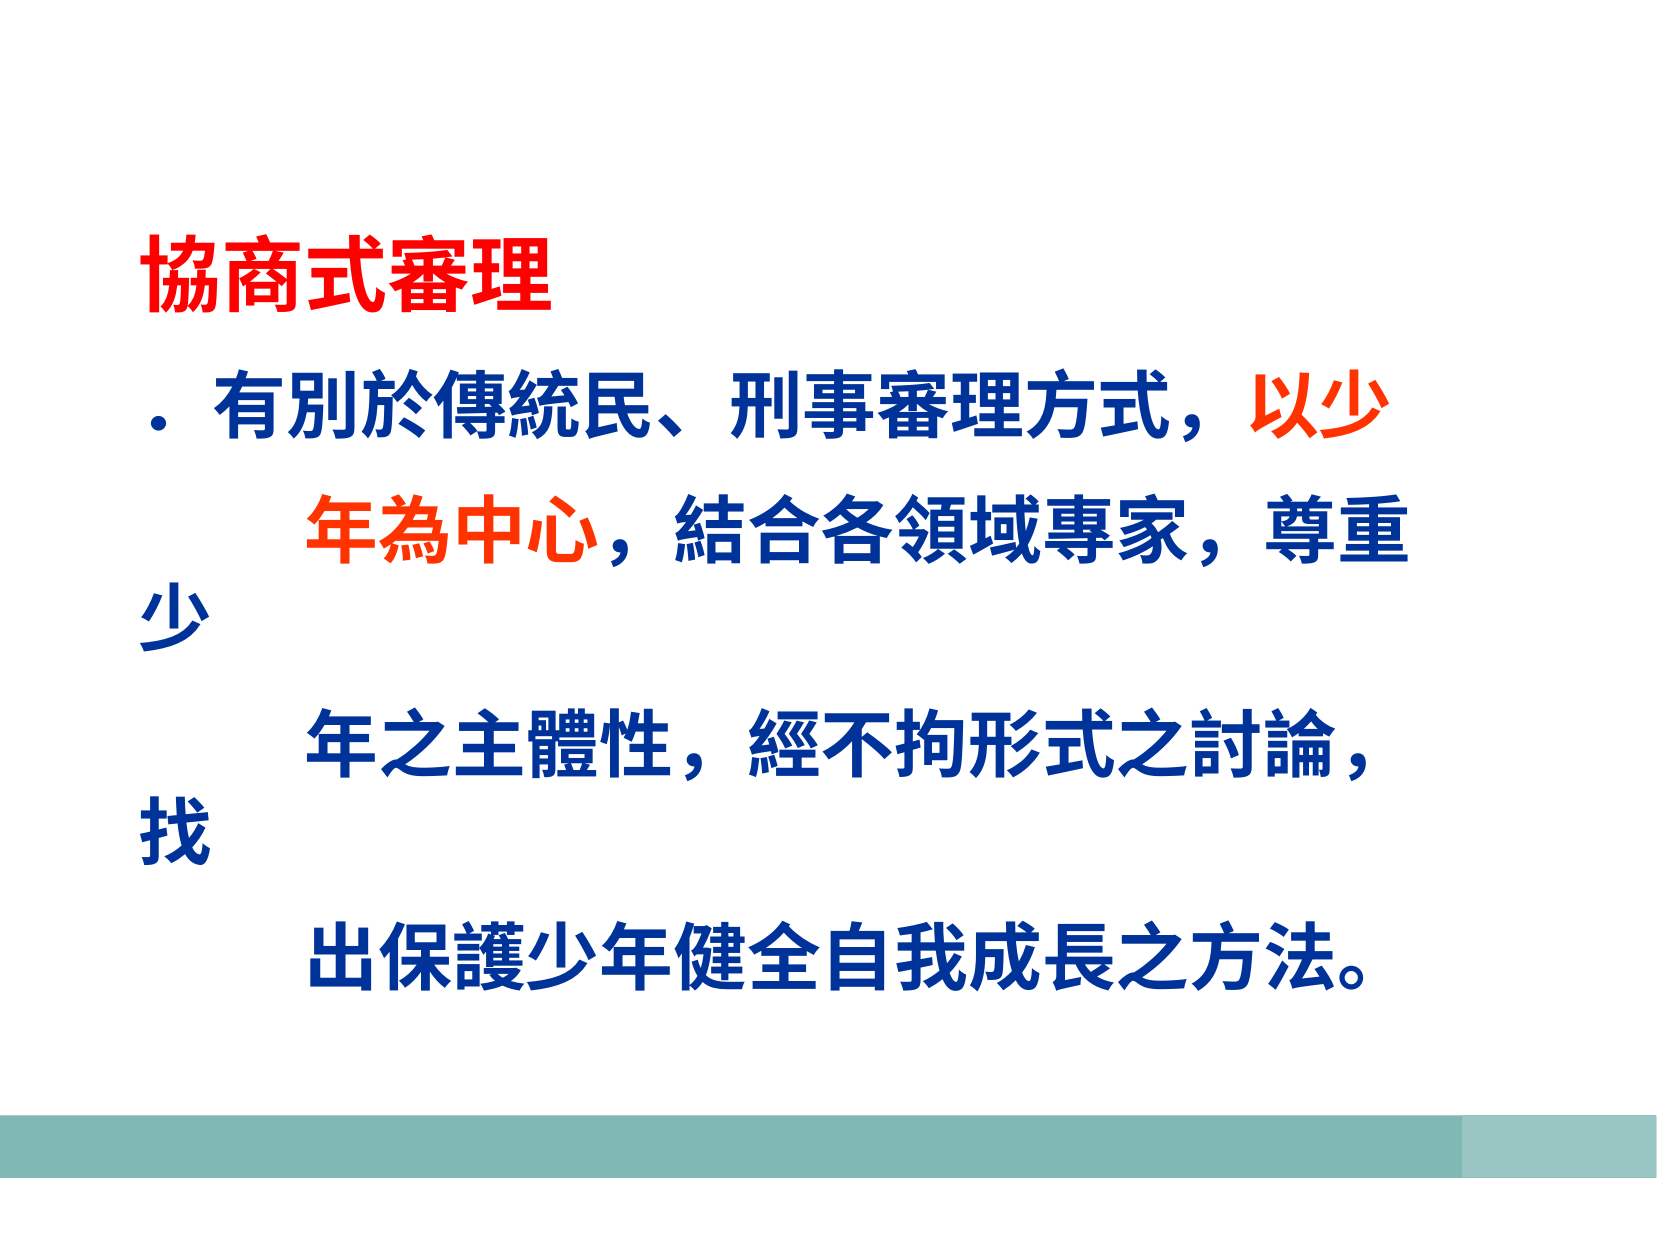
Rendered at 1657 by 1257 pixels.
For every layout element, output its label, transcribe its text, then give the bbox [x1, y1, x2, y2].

text_box 協商式審理 ．有別於傳統民、刑事審理方式，以少 年為中心，結合各領域專家，尊重少 年之主體性，經不拘形式之討論，找 出保護少年健全自我成長之方法。 [124, 214, 1431, 1007]
